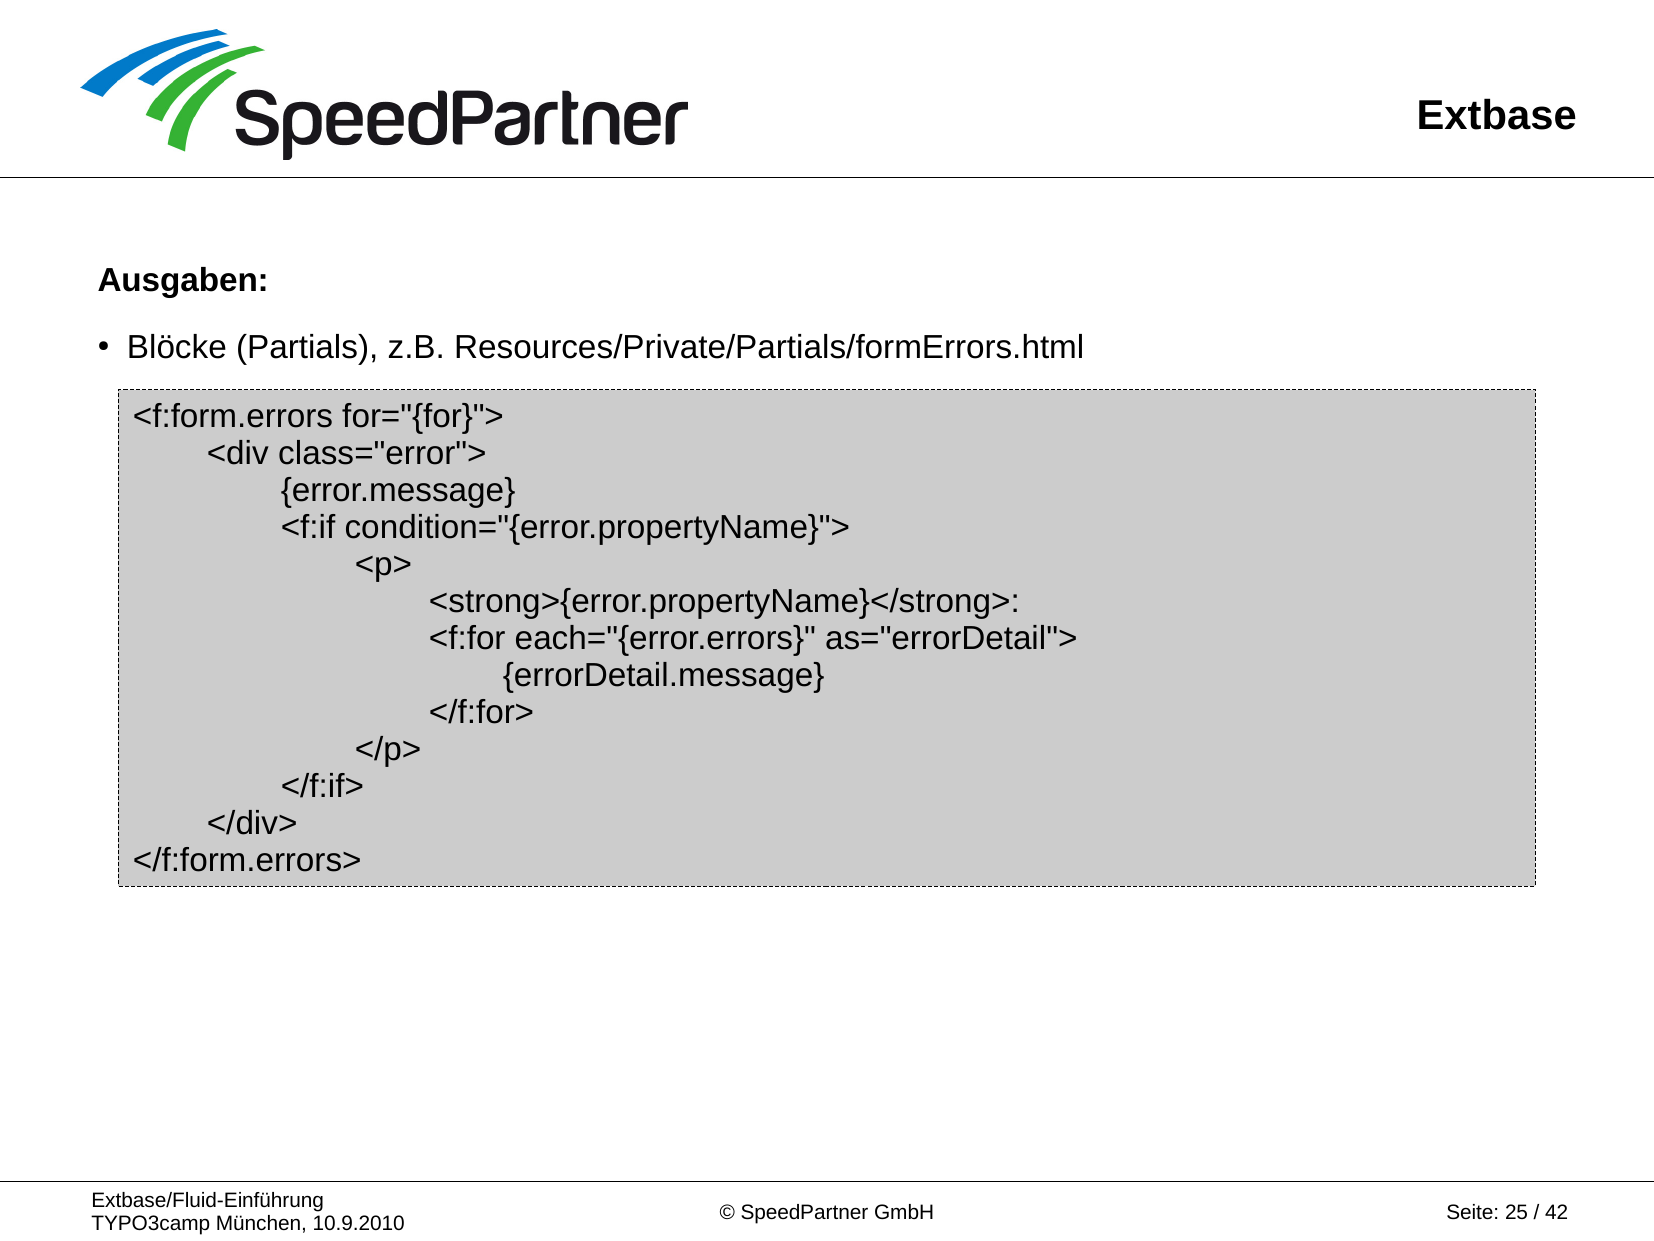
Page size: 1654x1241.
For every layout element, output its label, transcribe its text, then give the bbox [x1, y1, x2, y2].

text_box Ausgaben: Blöcke (Partials), z.B. Resources/Private/Partials/formErrors.html [82, 253, 1565, 1151]
text_box <f:form.errors for="{for}"> <div class="error"> {error.message} <f:if condition="{error.propertyName}"> <p> <strong>{error.propertyName}</strong>: <f:for each="{error.errors}" as="errorDetail"> {errorDetail.message} </f:for> </p> </f:if> </div> </f:form.errors> [118, 389, 1536, 887]
title Extbase [590, 70, 1577, 160]
picture [80, 29, 688, 160]
